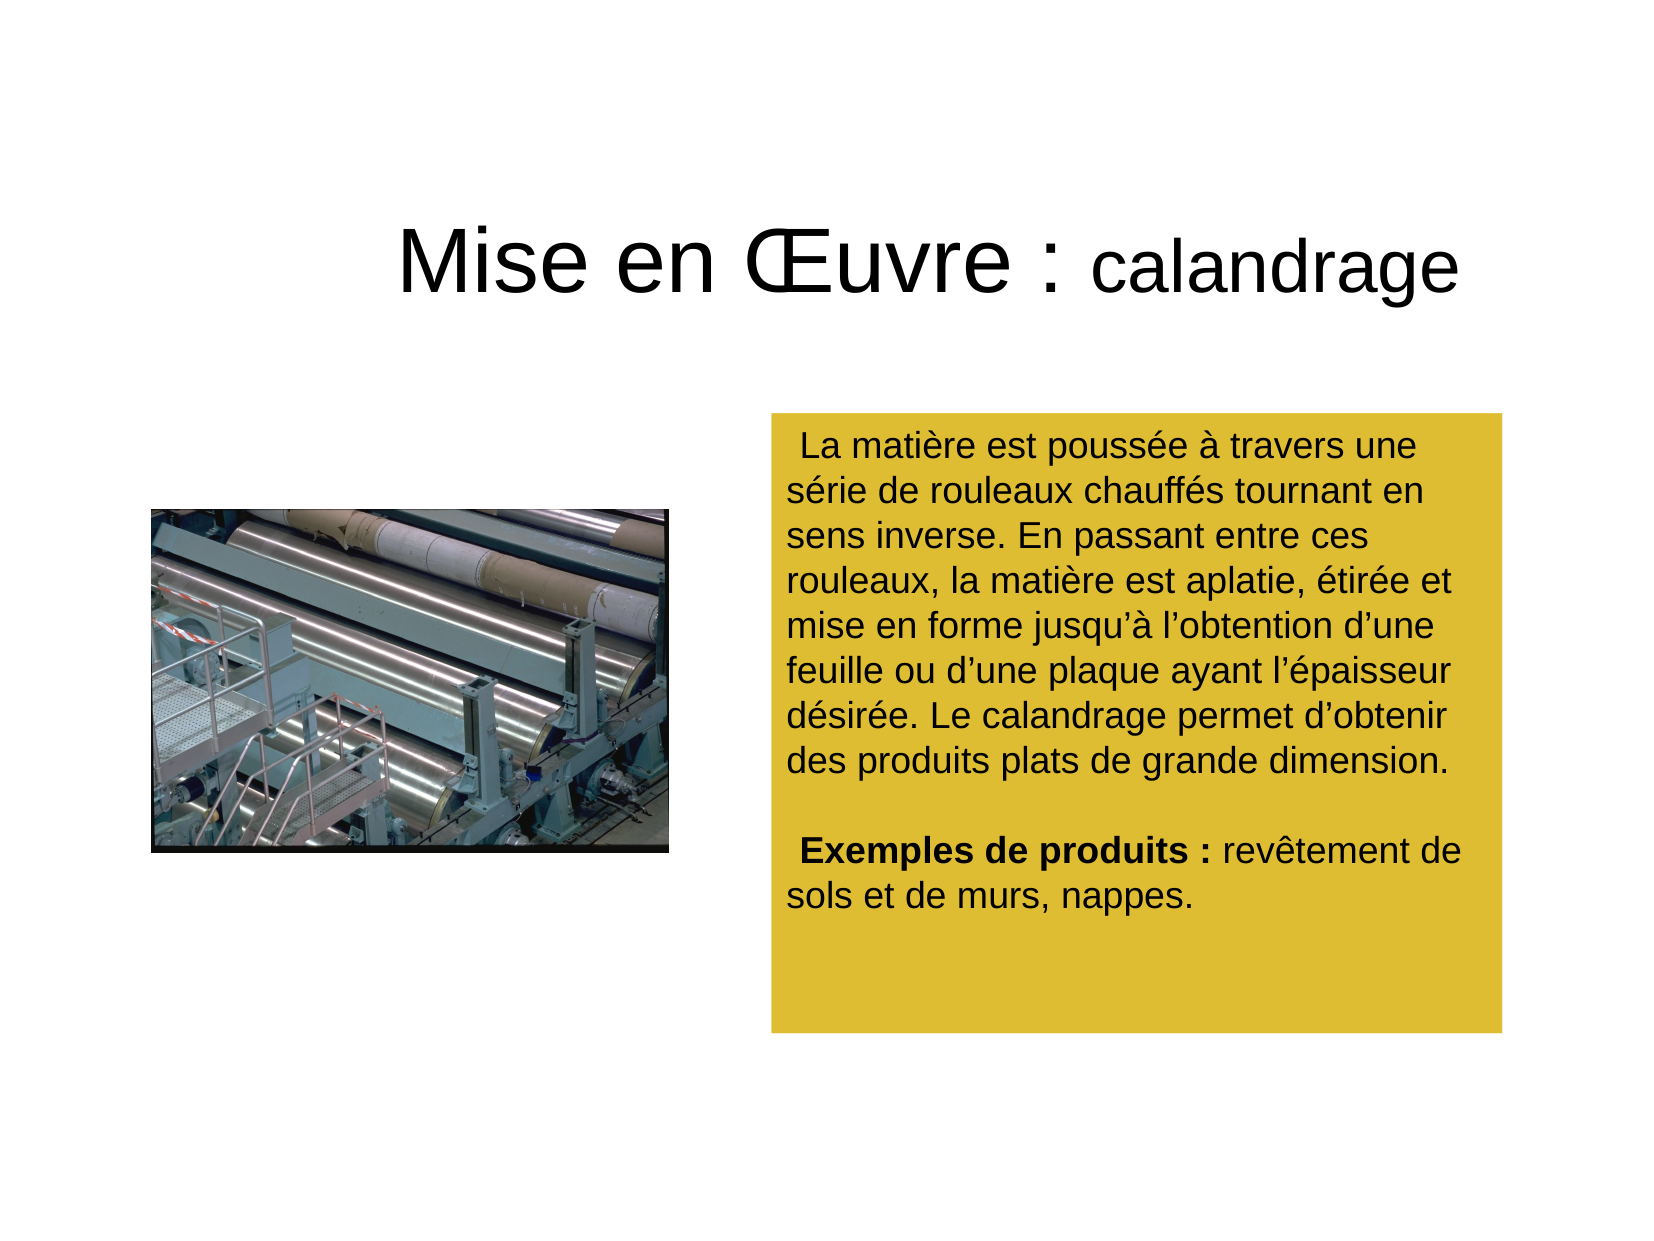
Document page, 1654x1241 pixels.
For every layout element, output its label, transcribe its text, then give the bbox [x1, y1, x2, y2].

text_box La matière est poussée à travers une série de rouleaux chauffés tournant en sens inverse. En passant entre ces rouleaux, la matière est aplatie, étirée et mise en forme jusqu’à l’obtention d’une feuille ou d’une plaque ayant l’épaisseur désirée. Le calandrage permet d’obtenir des produits plats de grande dimension. Exemples de produits : revêtement de sols et de murs, nappes. [771, 413, 1503, 1034]
title Mise en Œuvre : calandrage [208, 111, 1618, 319]
picture [151, 509, 669, 853]
